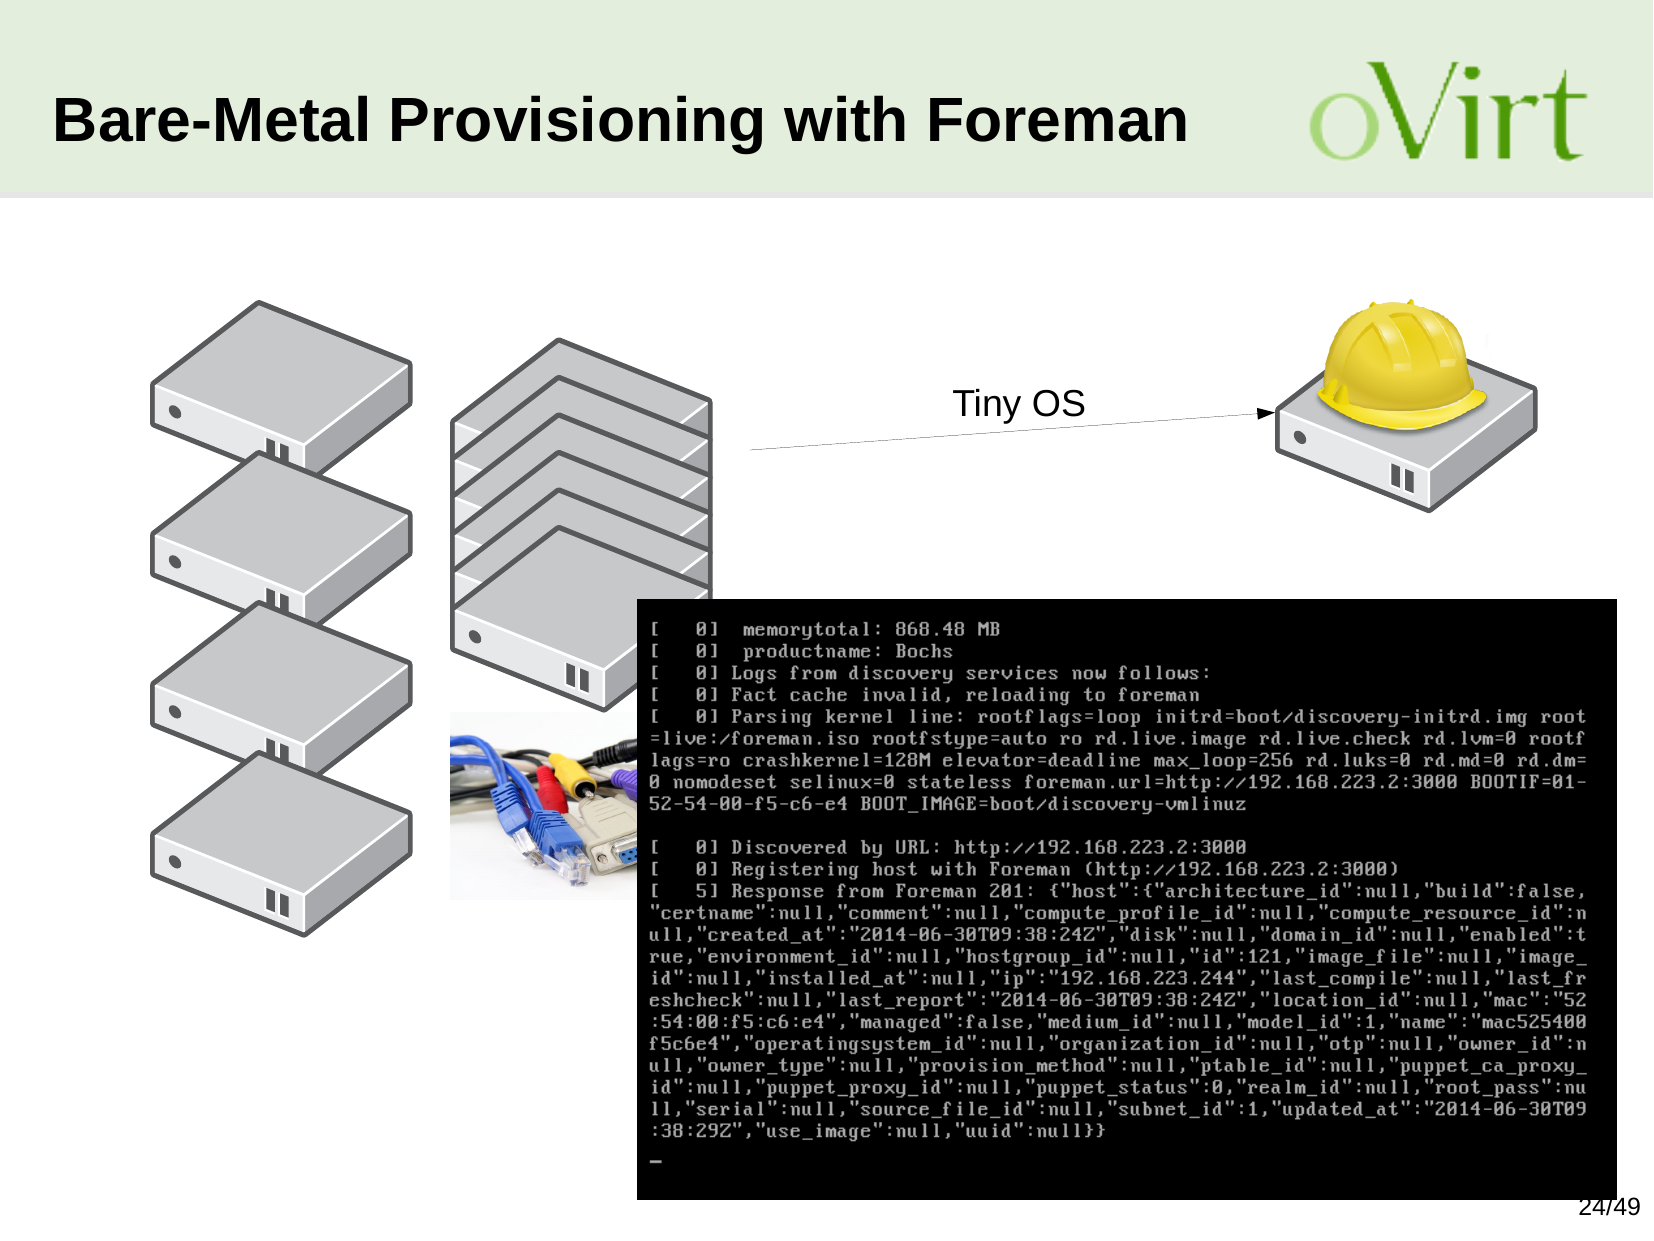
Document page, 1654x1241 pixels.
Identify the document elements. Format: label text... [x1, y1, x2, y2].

picture [450, 337, 1617, 1201]
picture [1289, 36, 1613, 181]
picture [1275, 299, 1538, 514]
title Bare-Metal Provisioning with Foreman [52, 14, 1330, 154]
text_box Tiny OS [937, 375, 1126, 432]
picture [150, 300, 413, 938]
